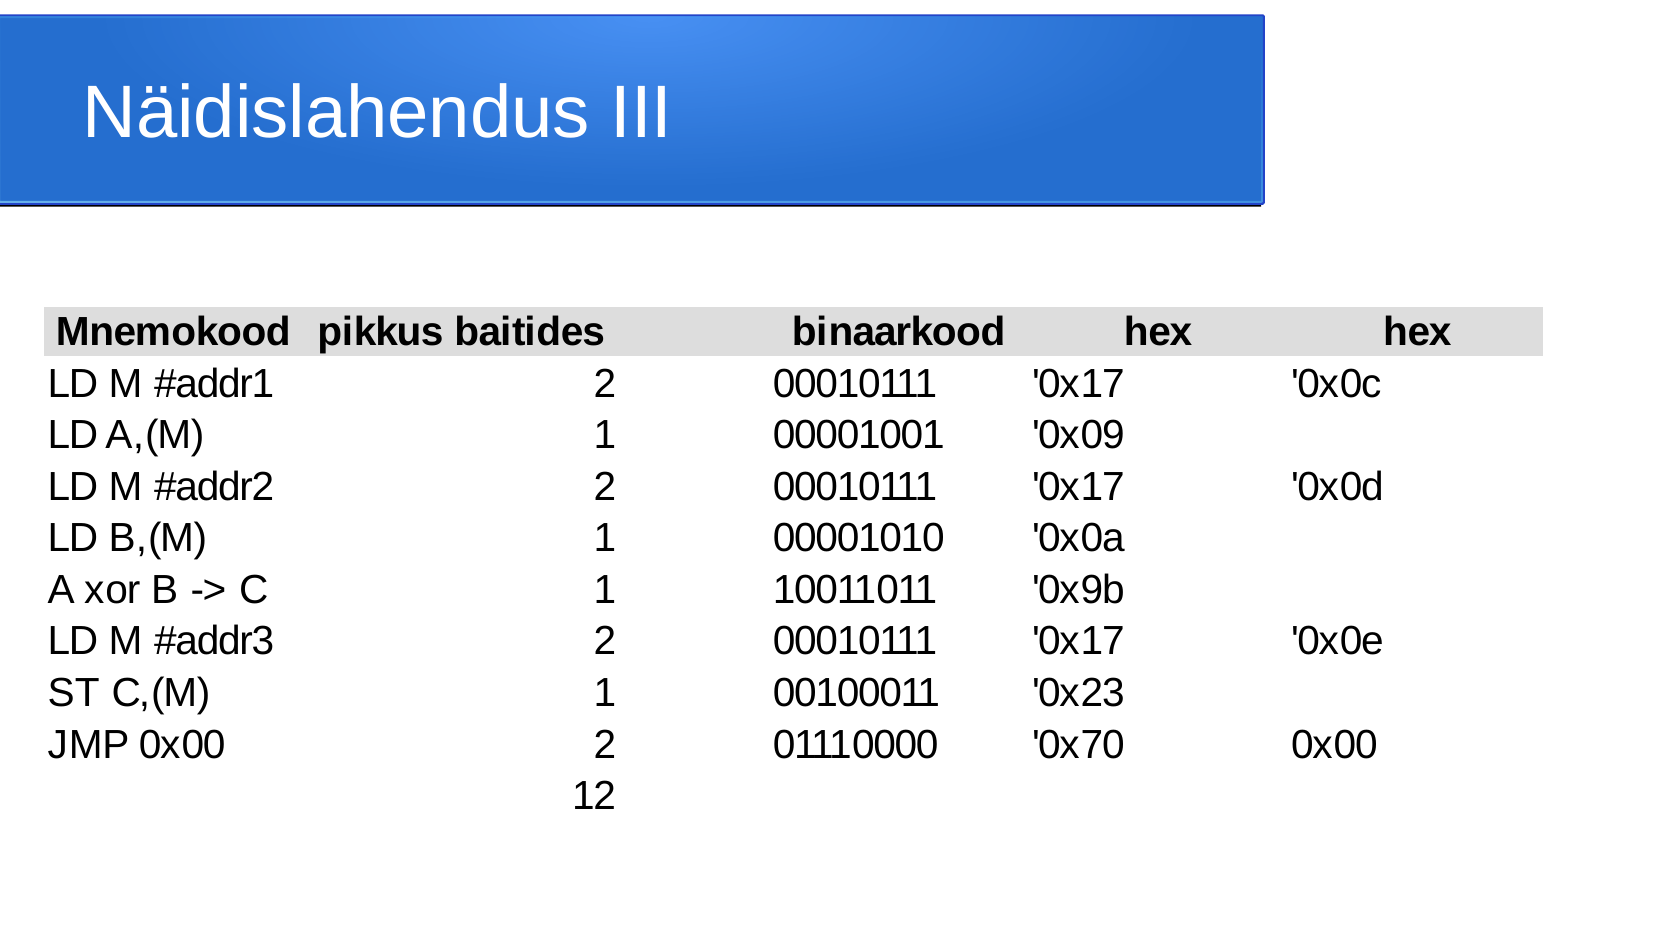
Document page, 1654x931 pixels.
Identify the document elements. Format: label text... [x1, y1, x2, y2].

title Näidislahendus III [82, 35, 1235, 189]
picture [43, 307, 1551, 827]
